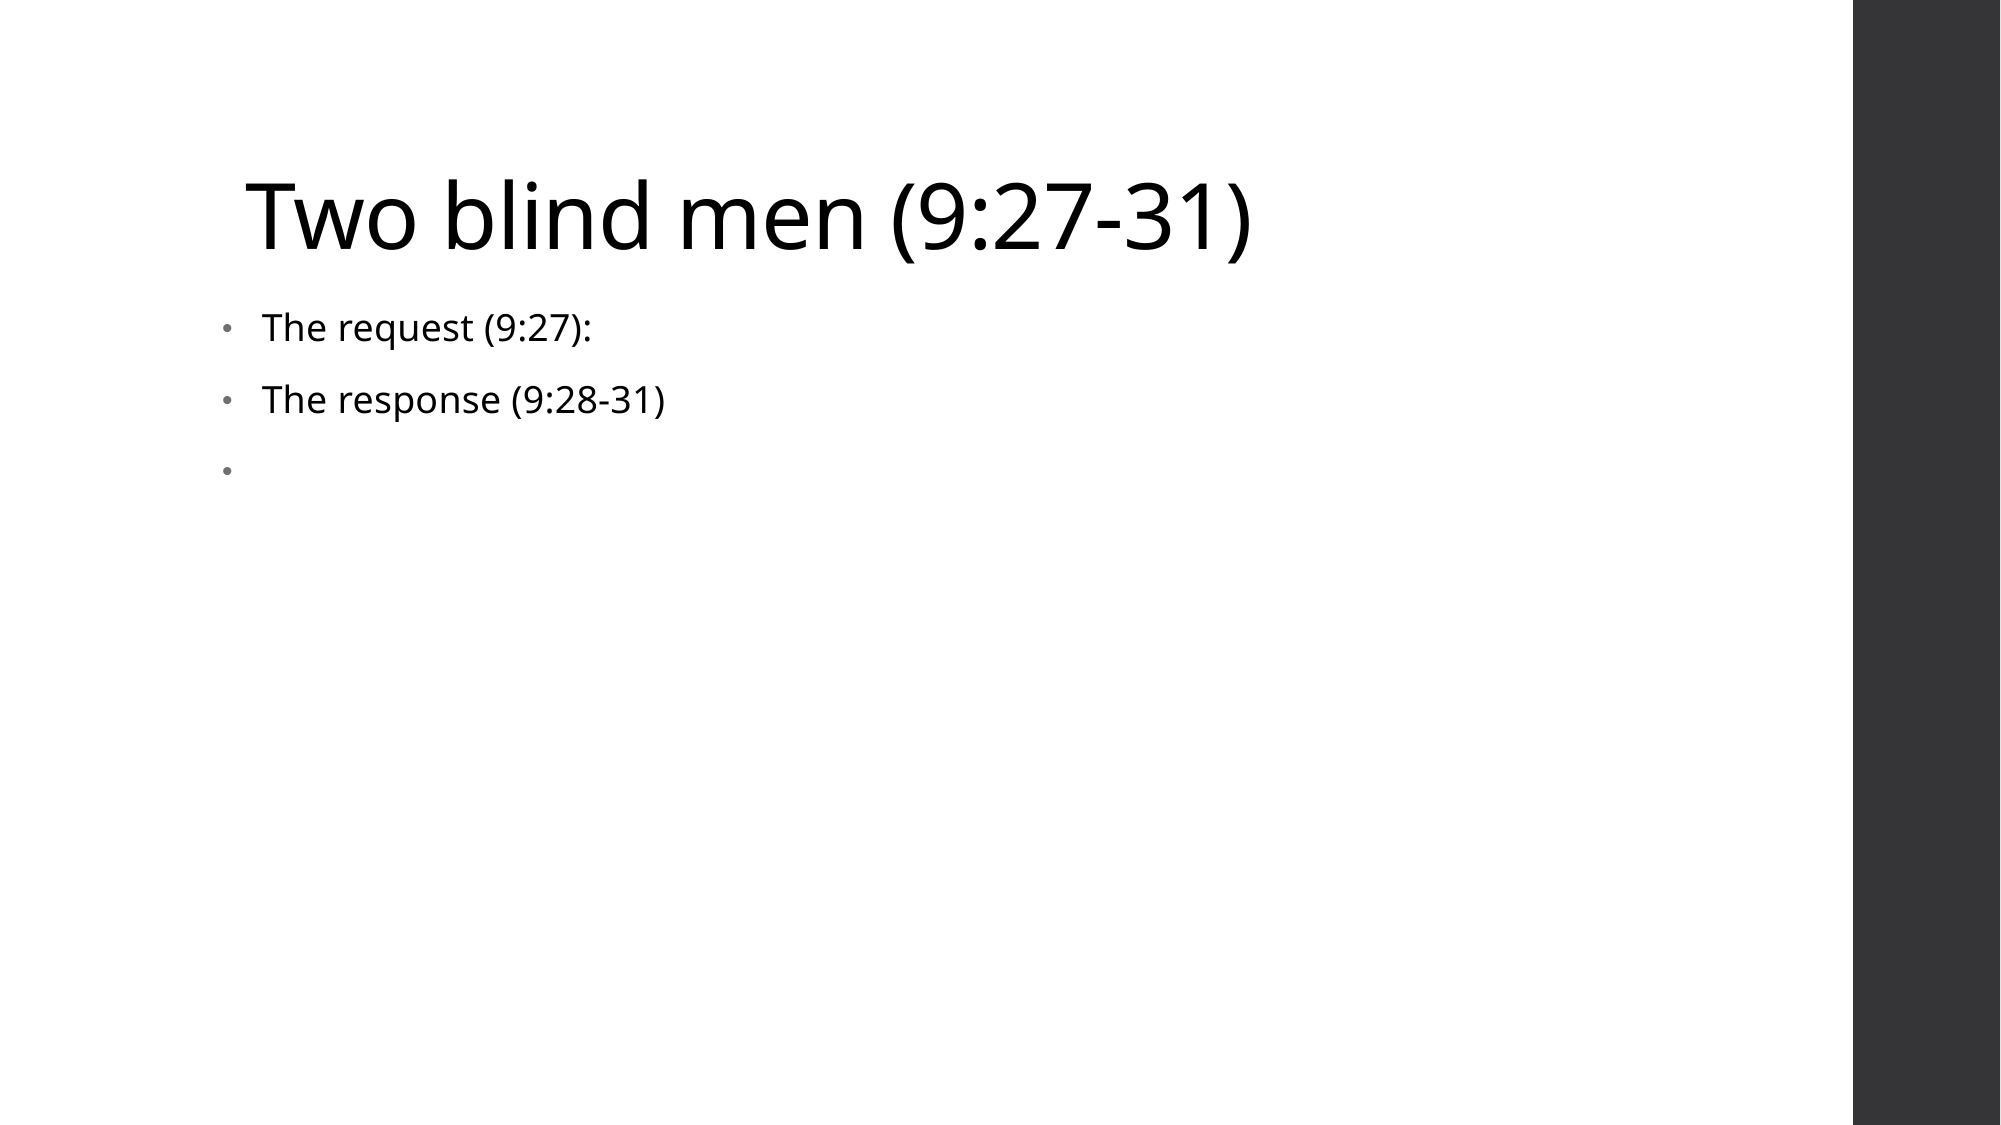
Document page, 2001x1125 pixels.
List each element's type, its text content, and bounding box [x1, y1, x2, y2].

title Two blind men (9:27-31) [206, 60, 1797, 278]
list The request (9:27): The response (9:28-31) [206, 299, 1617, 1014]
